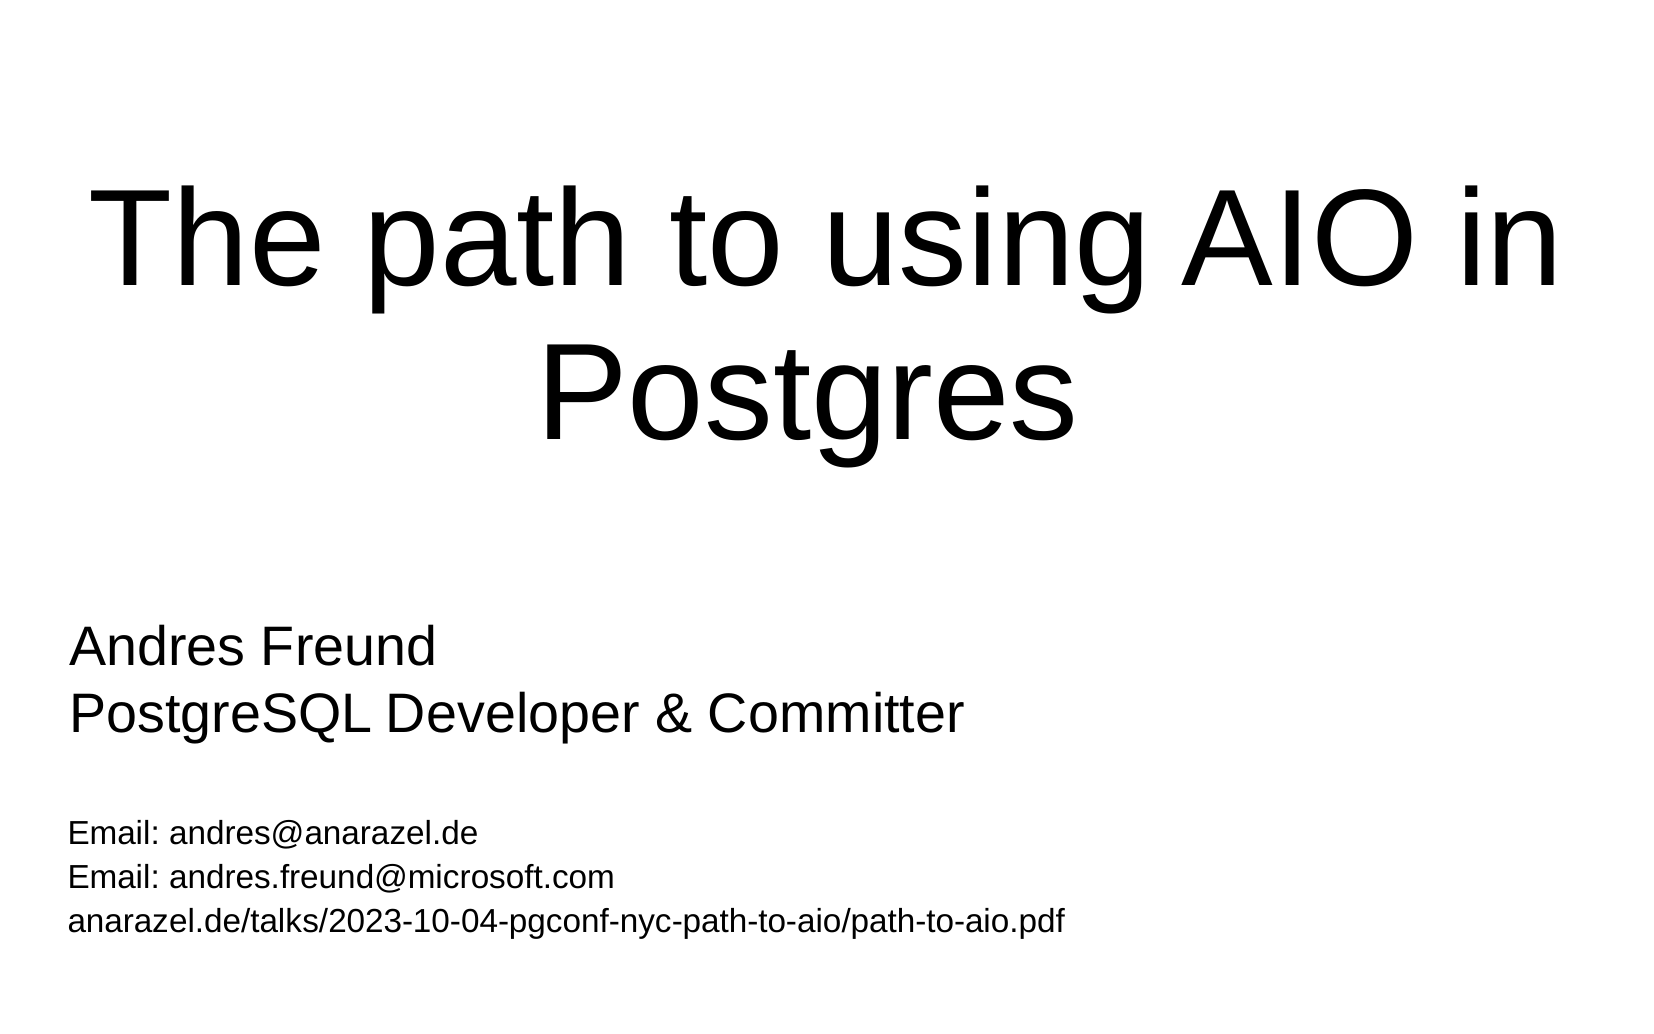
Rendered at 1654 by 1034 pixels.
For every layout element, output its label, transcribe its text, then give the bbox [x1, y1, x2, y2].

text_box The path to using AIO in Postgres [0, 0, 1654, 732]
subtitle Email: andres@anarazel.de Email: andres.freund@microsoft.com anarazel.de/talks/2023-10-04-pgconf-nyc-path-to-aio/path-to-aio.pdf [67, 733, 1620, 1020]
text_box Andres Freund PostgreSQL Developer & Committer [54, 732, 1275, 741]
